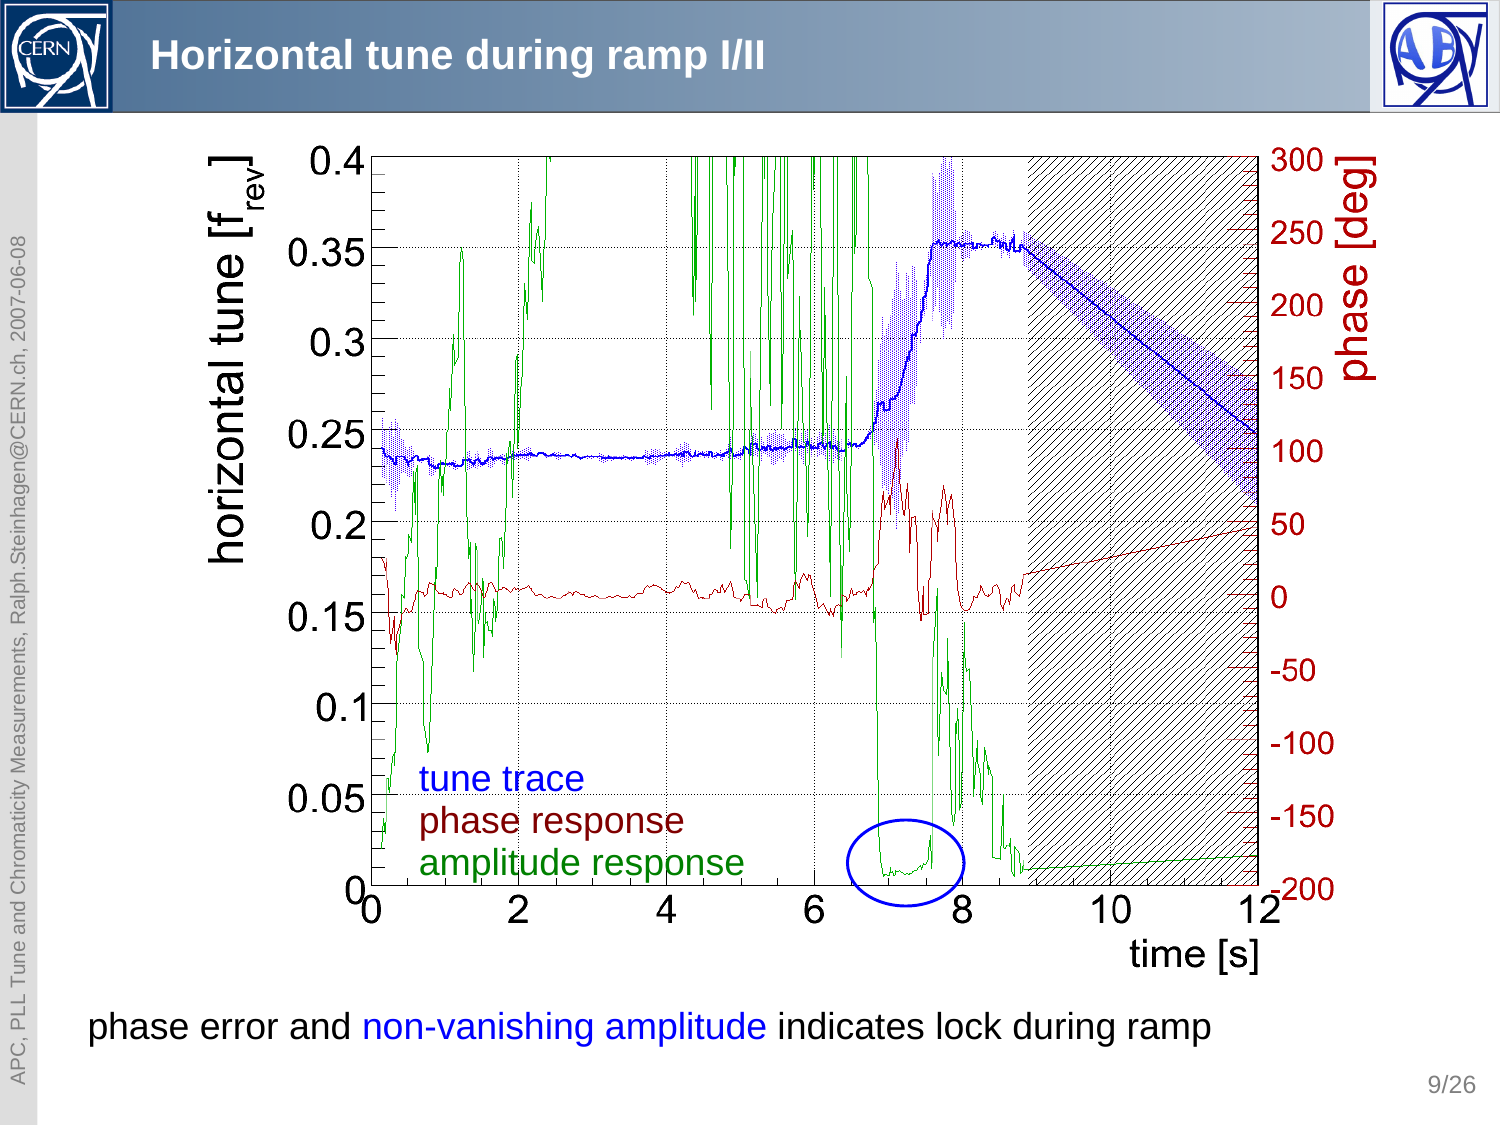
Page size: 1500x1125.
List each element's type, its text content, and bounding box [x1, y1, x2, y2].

picture [1382, 1, 1489, 108]
text_box tune trace phase response amplitude response [404, 749, 761, 891]
list phase error and non-vanishing amplitude indicates lock during ramp [87, 137, 1438, 1048]
title Horizontal tune during ramp I/II [150, 0, 1187, 110]
picture [0, 0, 113, 113]
